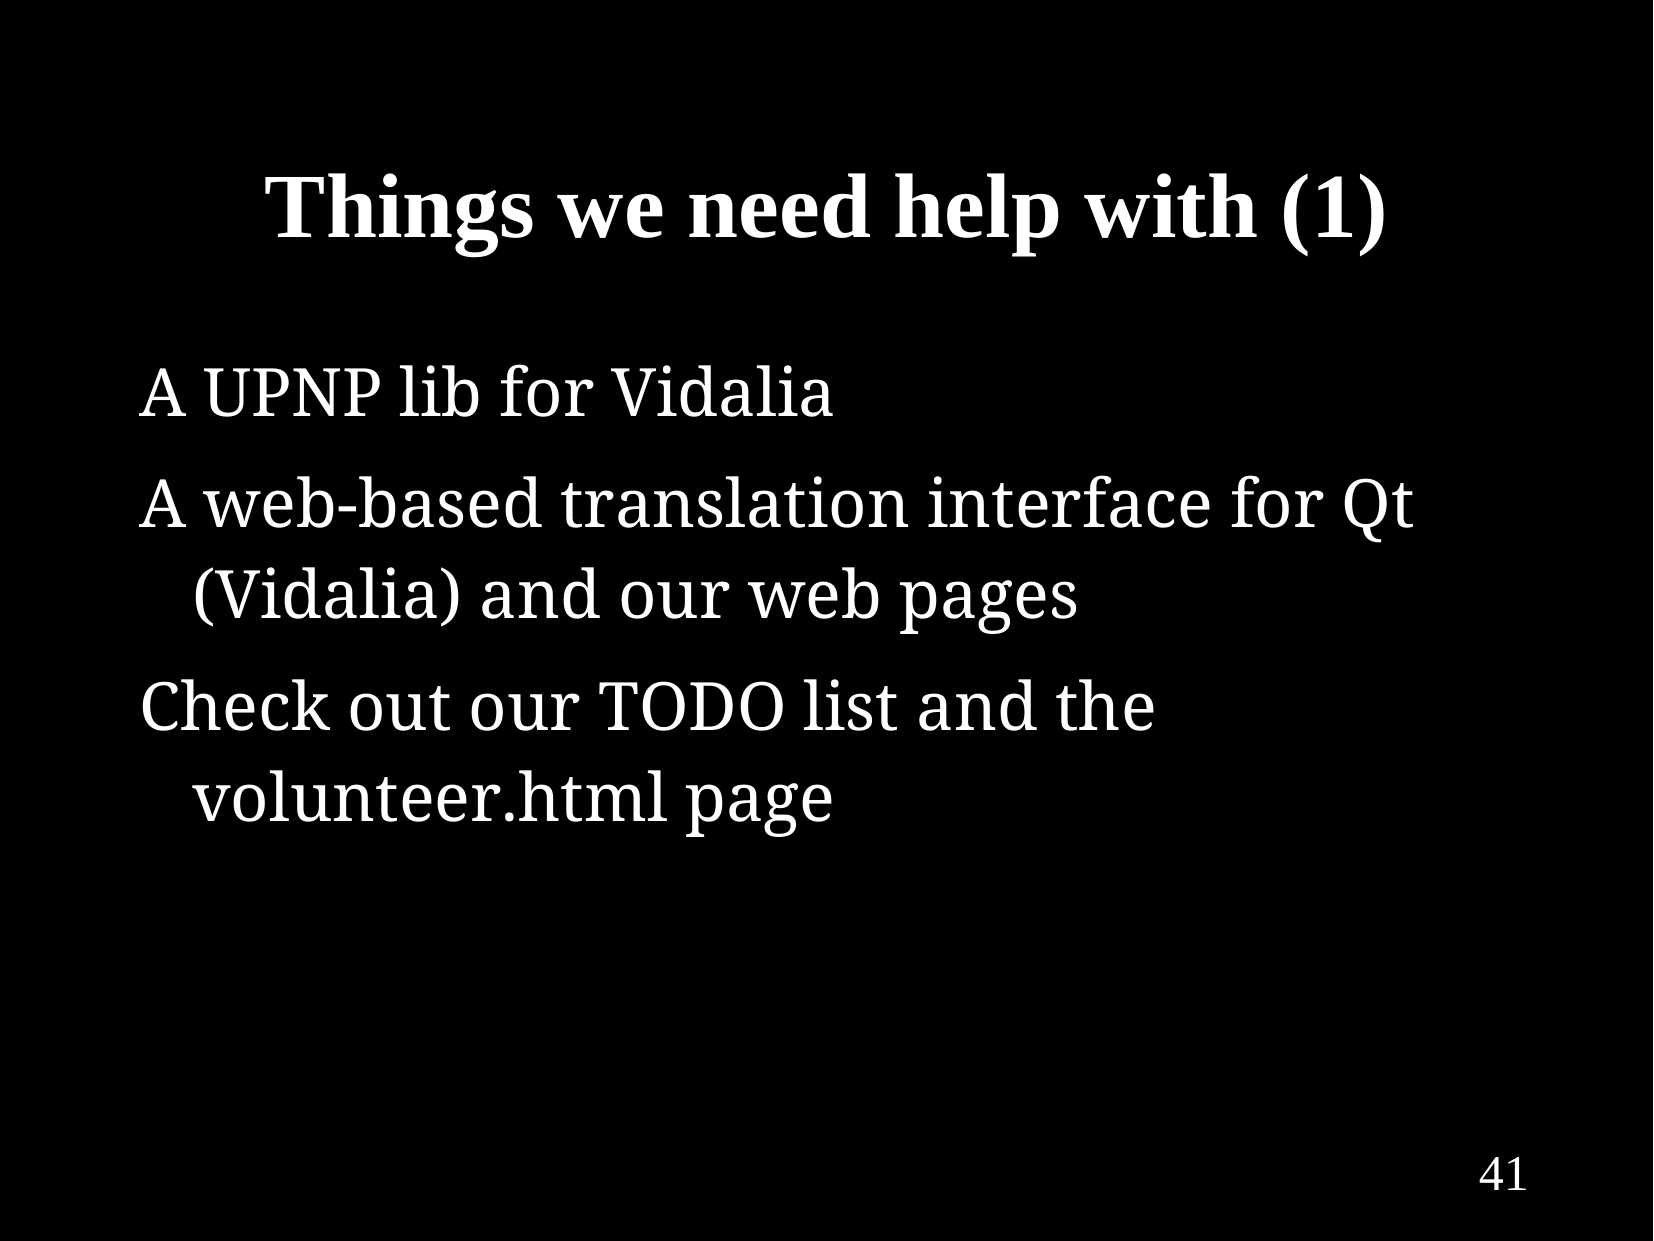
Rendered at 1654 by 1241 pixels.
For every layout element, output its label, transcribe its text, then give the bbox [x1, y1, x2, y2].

list A UPNP lib for Vidalia A web-based translation interface for Qt (Vidalia) and our web pages Check out our TODO list and the volunteer.html page [121, 344, 1534, 1127]
title Things we need help with (1) [121, 102, 1534, 311]
